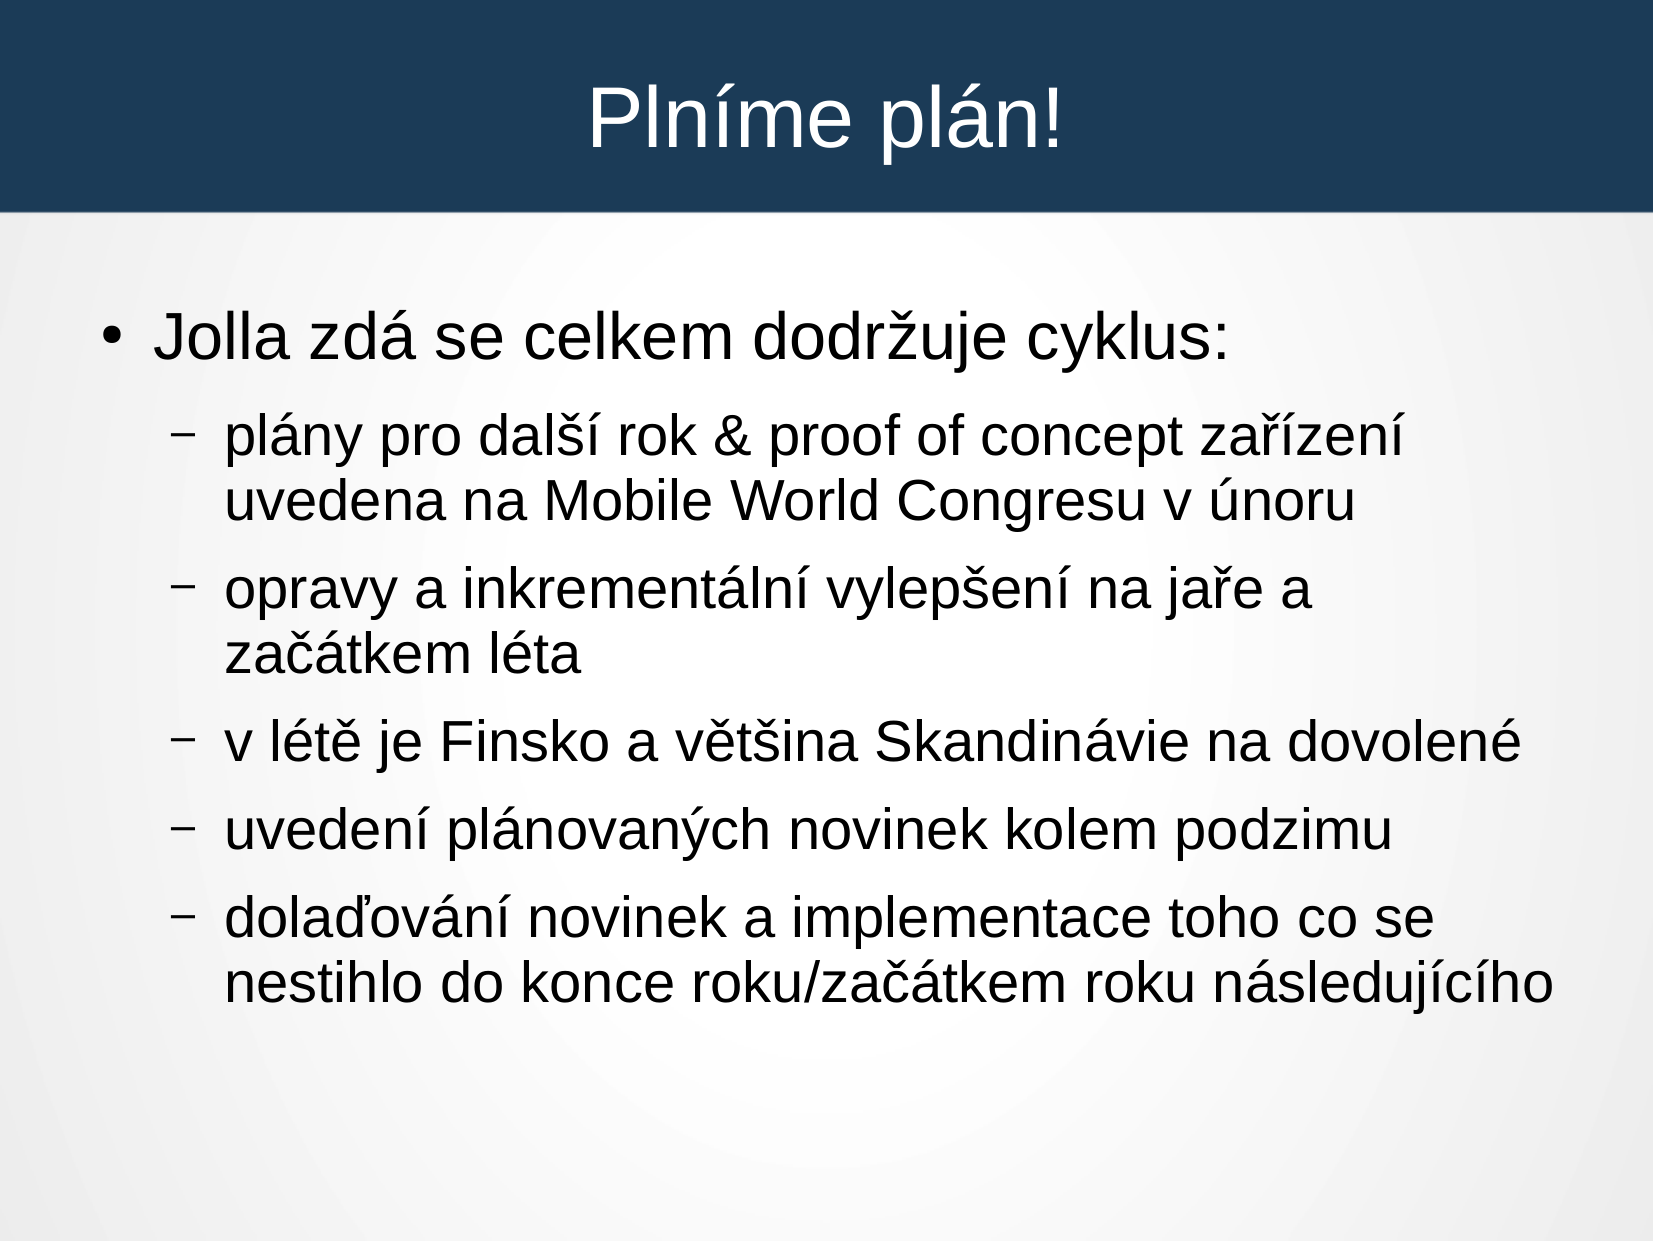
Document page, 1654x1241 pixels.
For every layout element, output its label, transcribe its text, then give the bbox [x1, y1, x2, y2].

title Plníme plán! [82, 47, 1571, 189]
list Jolla zdá se celkem dodržuje cyklus: plány pro další rok & proof of concept zařízení uvedena na Mobile World Congresu v únoru opravy a inkrementální vylepšení na jaře a začátkem léta v létě je Finsko a většina Skandinávie na dovolené uvedení plánovaných novinek kolem podzimu dolaďování novinek a implementace toho co se nestihlo do konce roku/začátkem roku následujícího [82, 299, 1571, 1146]
picture [0, 0, 1653, 1241]
